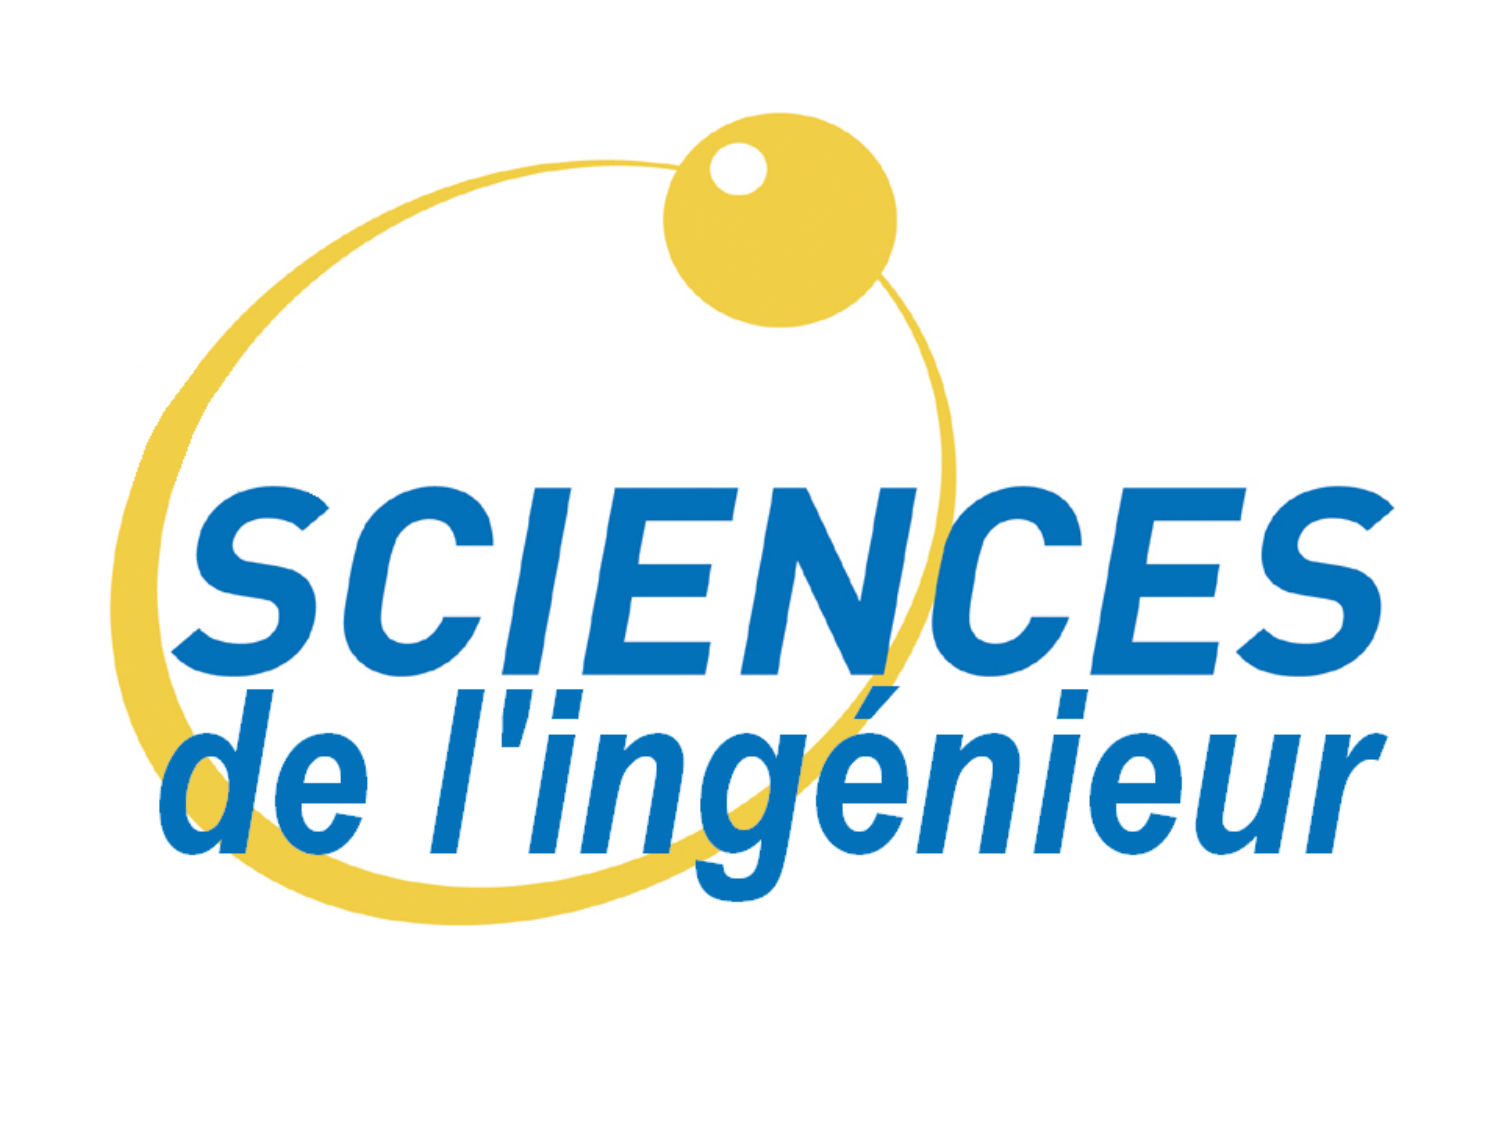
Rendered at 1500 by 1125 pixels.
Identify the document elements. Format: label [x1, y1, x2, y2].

picture [33, 75, 1462, 996]
